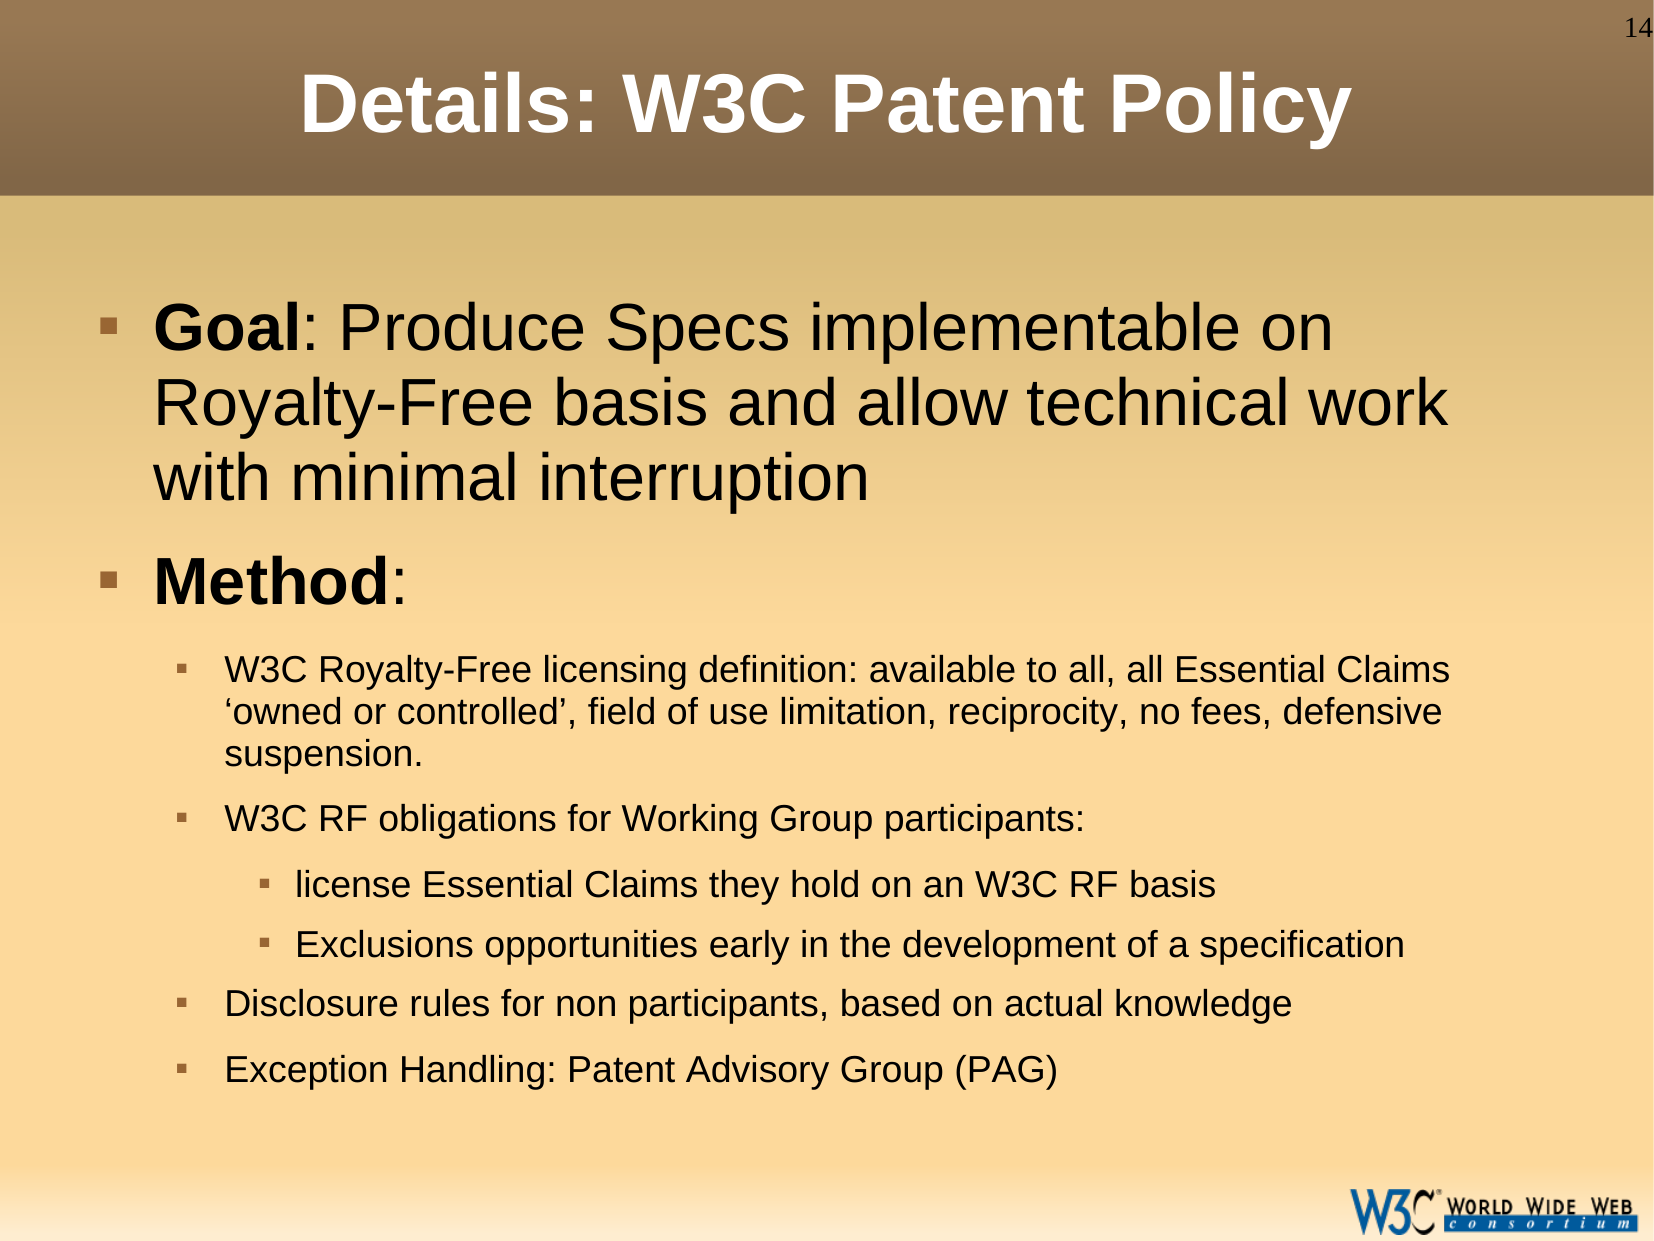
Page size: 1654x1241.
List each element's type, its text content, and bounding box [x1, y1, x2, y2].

picture [0, 208, 1654, 1241]
title Details: W3C Patent Policy [0, 0, 1654, 208]
list Goal: Produce Specs implementable on Royalty-Free basis and allow technical work with minimal interruption Method: W3C Royalty-Free licensing definition: available to all, all Essential Claims ‘owned or controlled’, field of use limitation, reciprocity, no fees, defensive suspension. W3C RF obligations for Working Group participants: license Essential Claims they hold on an W3C RF basis Exclusions opportunities early in the development of a specification Disclosure rules for non participants, based on actual knowledge Exception Handling: Patent Advisory Group (PAG) [82, 290, 1571, 1094]
